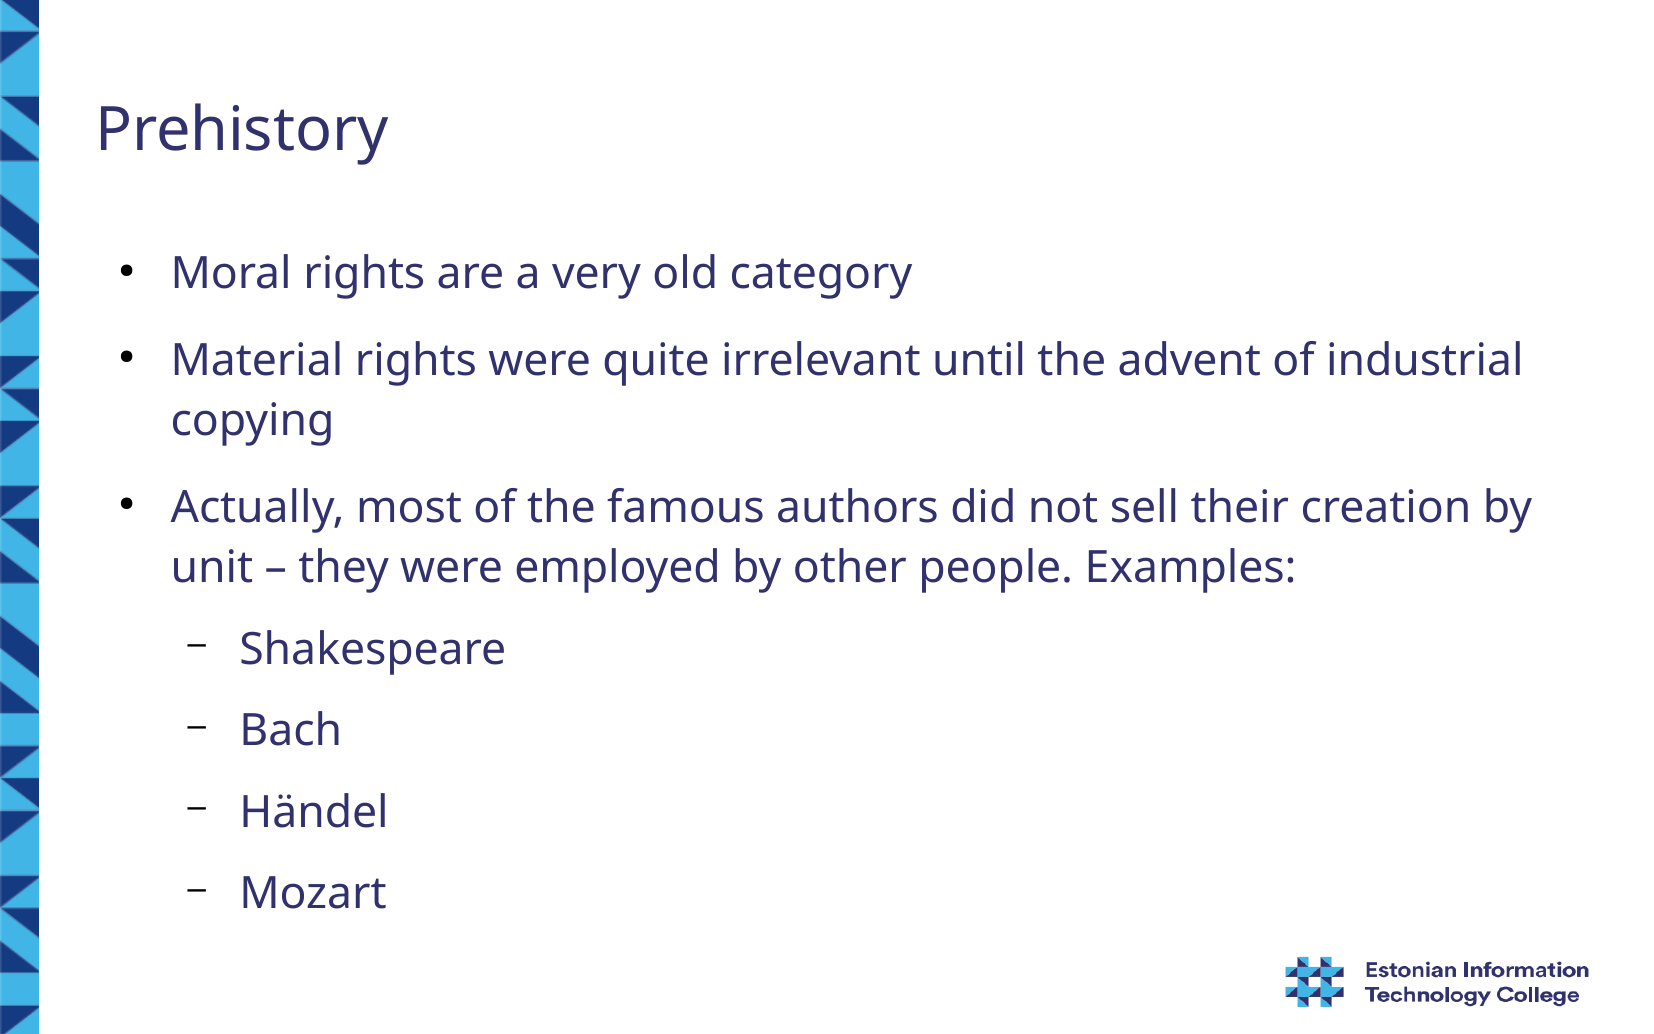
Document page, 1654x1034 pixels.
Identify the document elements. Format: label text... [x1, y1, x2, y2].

list Moral rights are a very old category Material rights were quite irrelevant until the advent of industrial copying Actually, most of the famous authors did not sell their creation by unit – they were employed by other people. Examples: Shakespeare Bach Händel Mozart [101, 241, 1591, 924]
title Prehistory [95, 40, 1217, 213]
